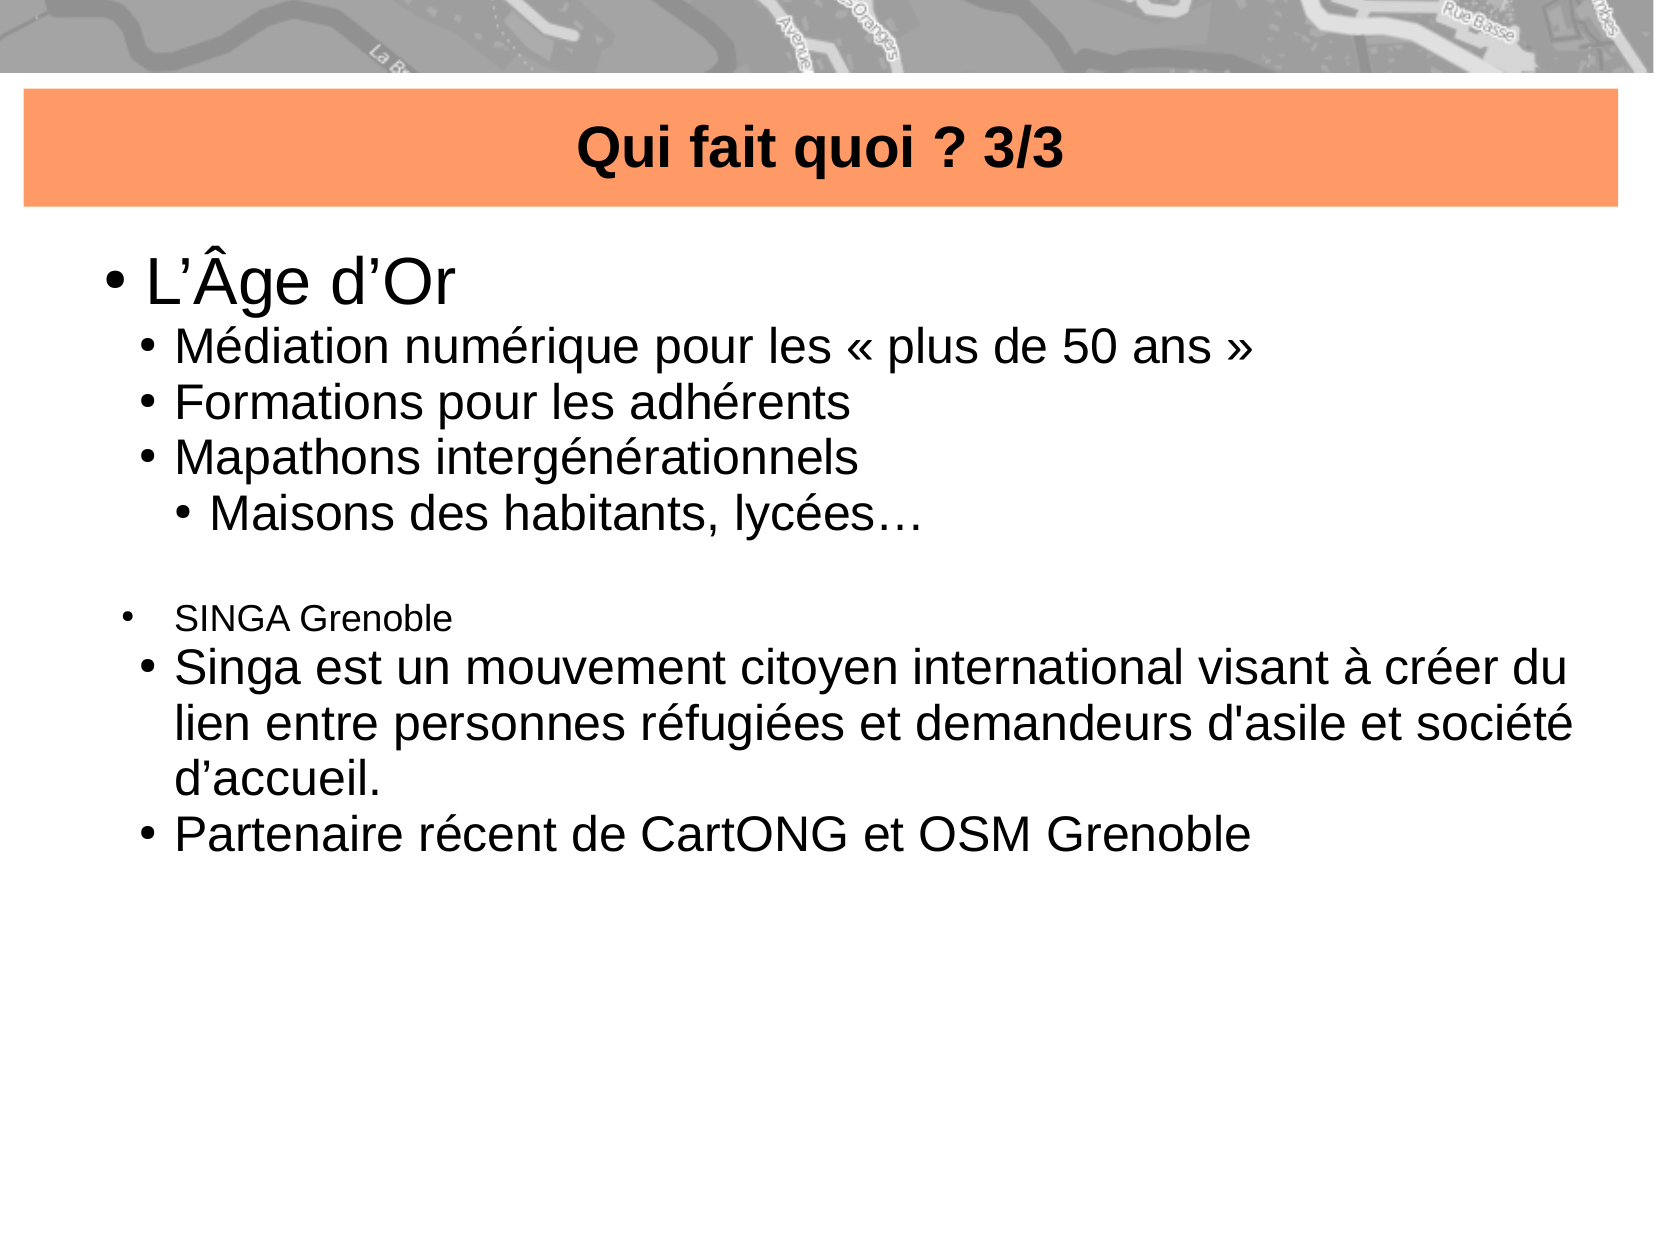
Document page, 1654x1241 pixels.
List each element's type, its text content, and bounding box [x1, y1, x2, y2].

table_header [0, 12, 413, 77]
table_header [413, 12, 826, 77]
picture [0, 0, 1654, 73]
table_header [826, 12, 1240, 77]
text_box L’Âge d’Or Médiation numérique pour les « plus de 50 ans » Formations pour les adhérents Mapathons intergénérationnels Maisons des habitants, lycées… SINGA Grenoble Singa est un mouvement citoyen international visant à créer du lien entre personnes réfugiées et demandeurs d'asile et société d’accueil. Partenaire récent de CartONG et OSM Grenoble [88, 236, 1625, 1211]
table_header [1240, 12, 1653, 77]
text_box Qui fait quoi ? 3/3 [23, 88, 1619, 207]
